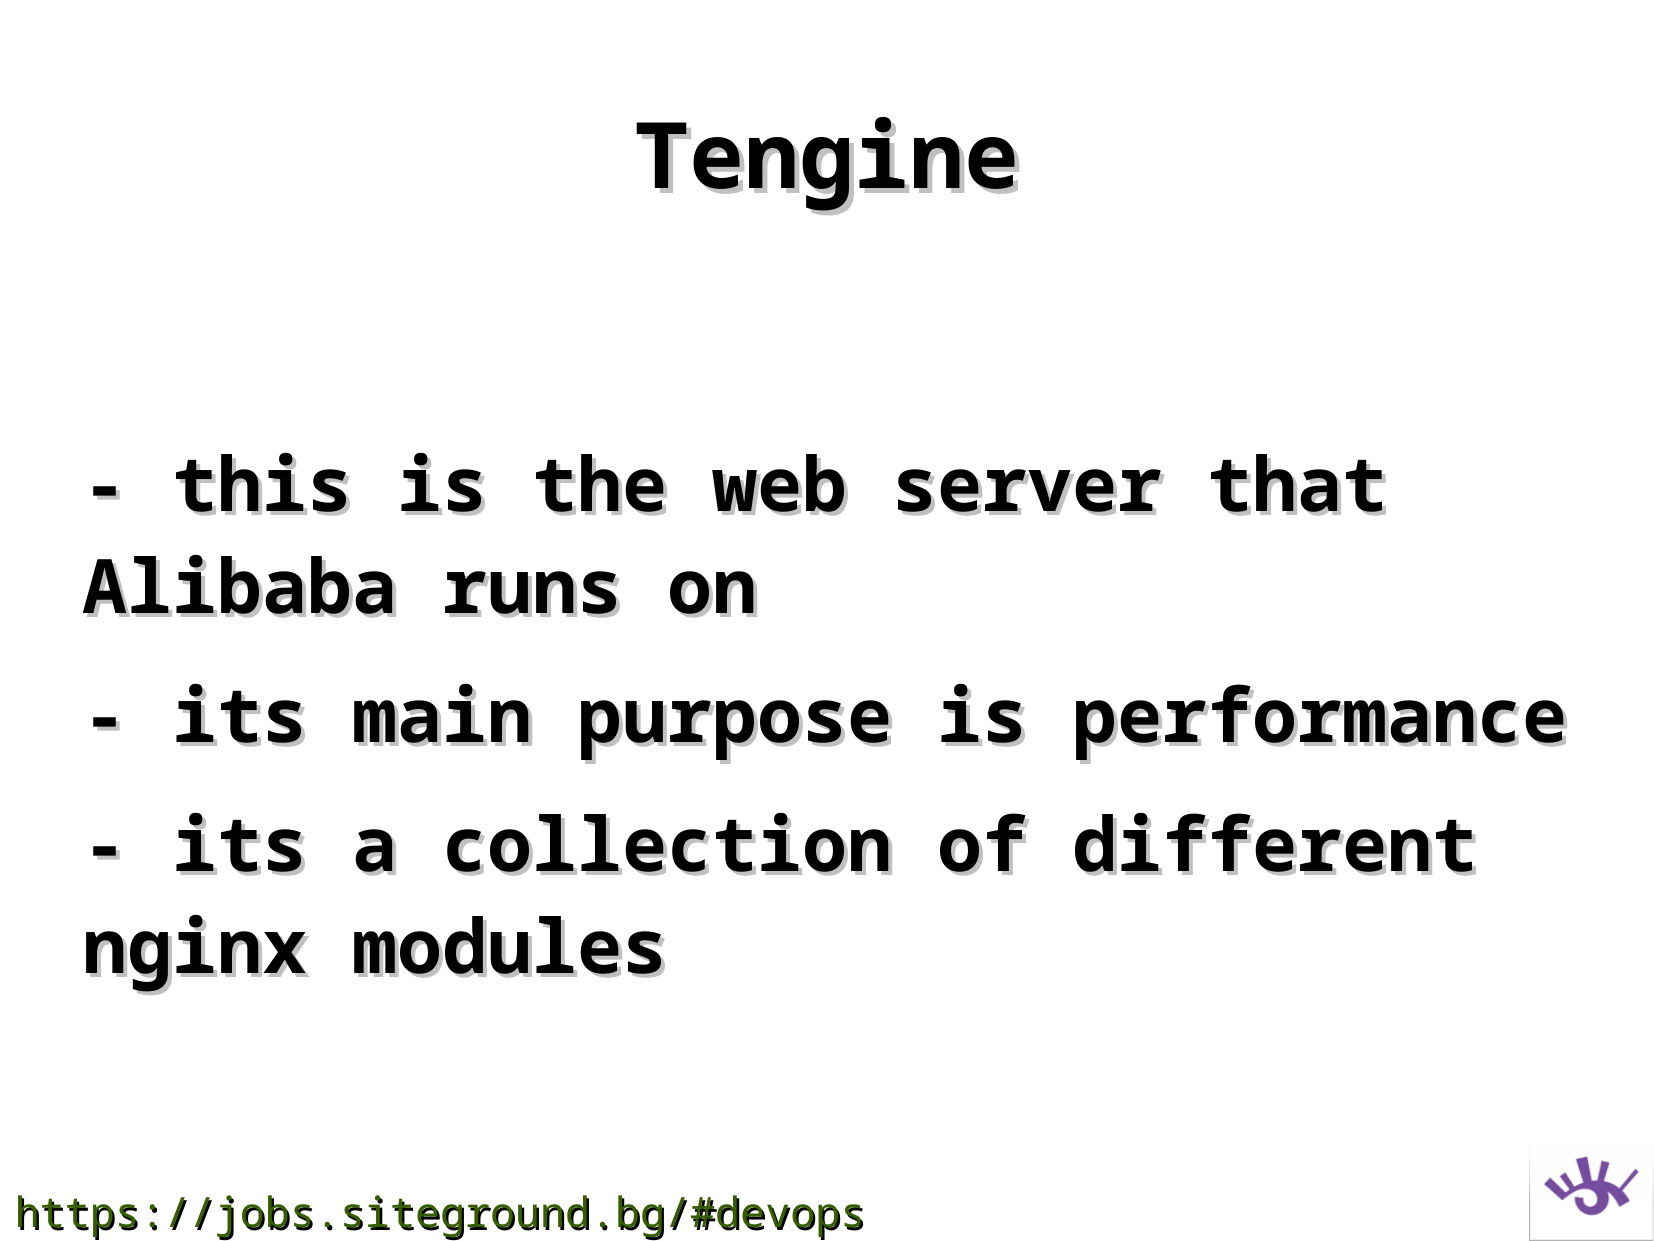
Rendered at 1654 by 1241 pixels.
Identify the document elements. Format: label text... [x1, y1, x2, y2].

picture [1529, 1134, 1654, 1241]
text_box https://jobs.siteground.bg/#devops [0, 1175, 889, 1240]
title Tengine [82, 49, 1571, 257]
list - this is the web server that Alibaba runs on - its main purpose is performance - its a collection of different nginx modules [82, 302, 1571, 1022]
